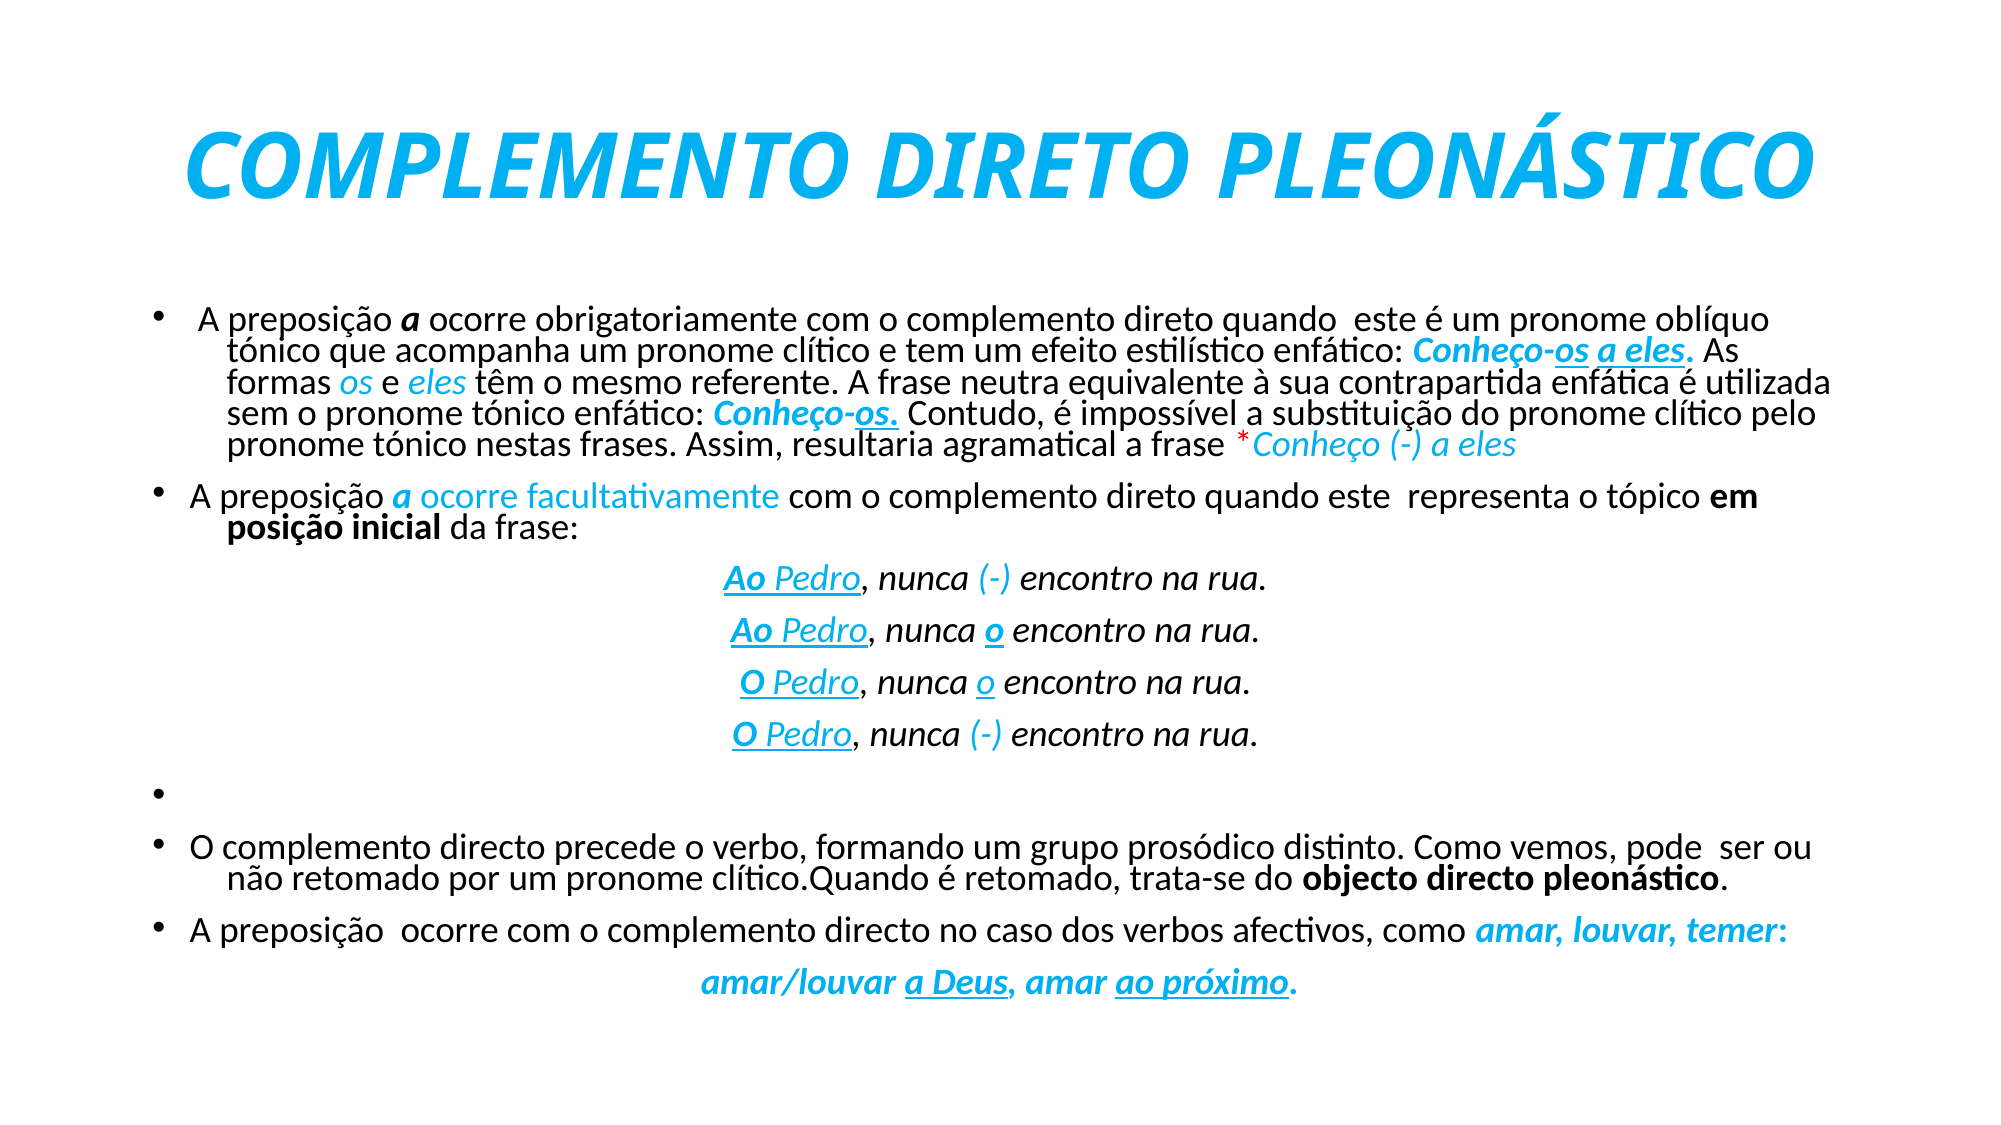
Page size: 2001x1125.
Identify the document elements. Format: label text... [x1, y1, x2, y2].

title COMPLEMENTO DIRETO PLEONÁSTICO [137, 59, 1863, 278]
list A preposição a ocorre obrigatoriamente com o complemento direto quando este é um pronome oblíquo tónico que acompanha um pronome clítico e tem um efeito estilístico enfático: Conheço-os a eles. As formas os e eles têm o mesmo referente. A frase neutra equivalente à sua contrapartida enfática é utilizada sem o pronome tónico enfático: Conheço-os. Contudo, é impossível a substituição do pronome clítico pelo pronome tónico nestas frases. Assim, resultaria agramatical a frase *Conheço (-) a eles A preposição a ocorre facultativamente com o complemento direto quando este representa o tópico em posição inicial da frase: Ao Pedro, nunca (-) encontro na rua. Ao Pedro, nunca o encontro na rua. O Pedro, nunca o encontro na rua. O Pedro, nunca (-) encontro na rua. O complemento directo precede o verbo, formando um grupo prosódico distinto. Como vemos, pode ser ou não retomado por um pronome clítico.Quando é retomado, trata-se do objecto directo pleonástico. A preposição ocorre com o complemento directo no caso dos verbos afectivos, como amar, louvar, temer: amar/louvar a Deus, amar ao próximo. [137, 299, 1863, 1014]
